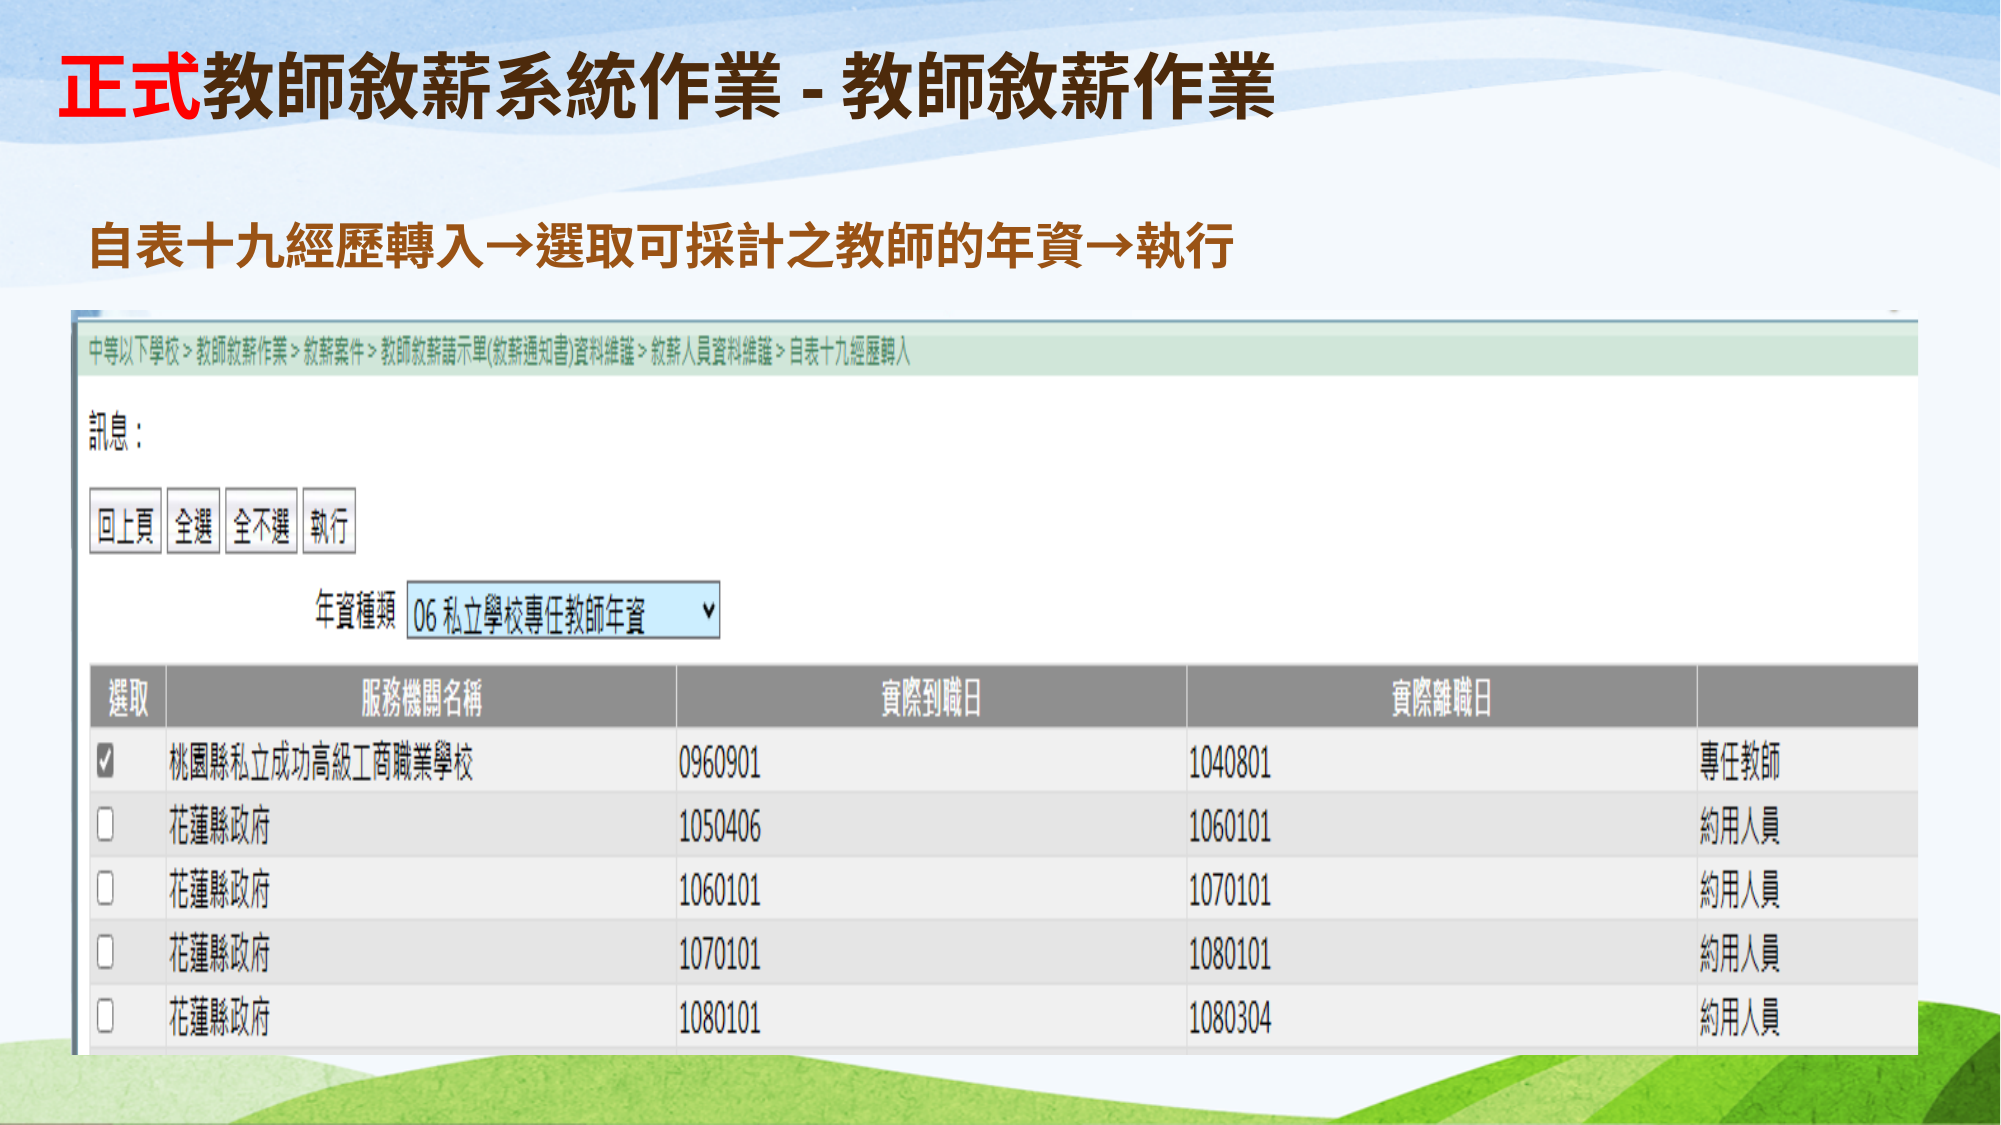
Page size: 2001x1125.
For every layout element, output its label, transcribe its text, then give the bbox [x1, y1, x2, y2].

picture [0, 0, 2001, 1125]
title 正式教師敘薪系統作業-教師敘薪作業 [41, 43, 1385, 138]
text_box 自表十九經歷轉入→選取可採計之教師的年資→執行 [70, 166, 1870, 283]
